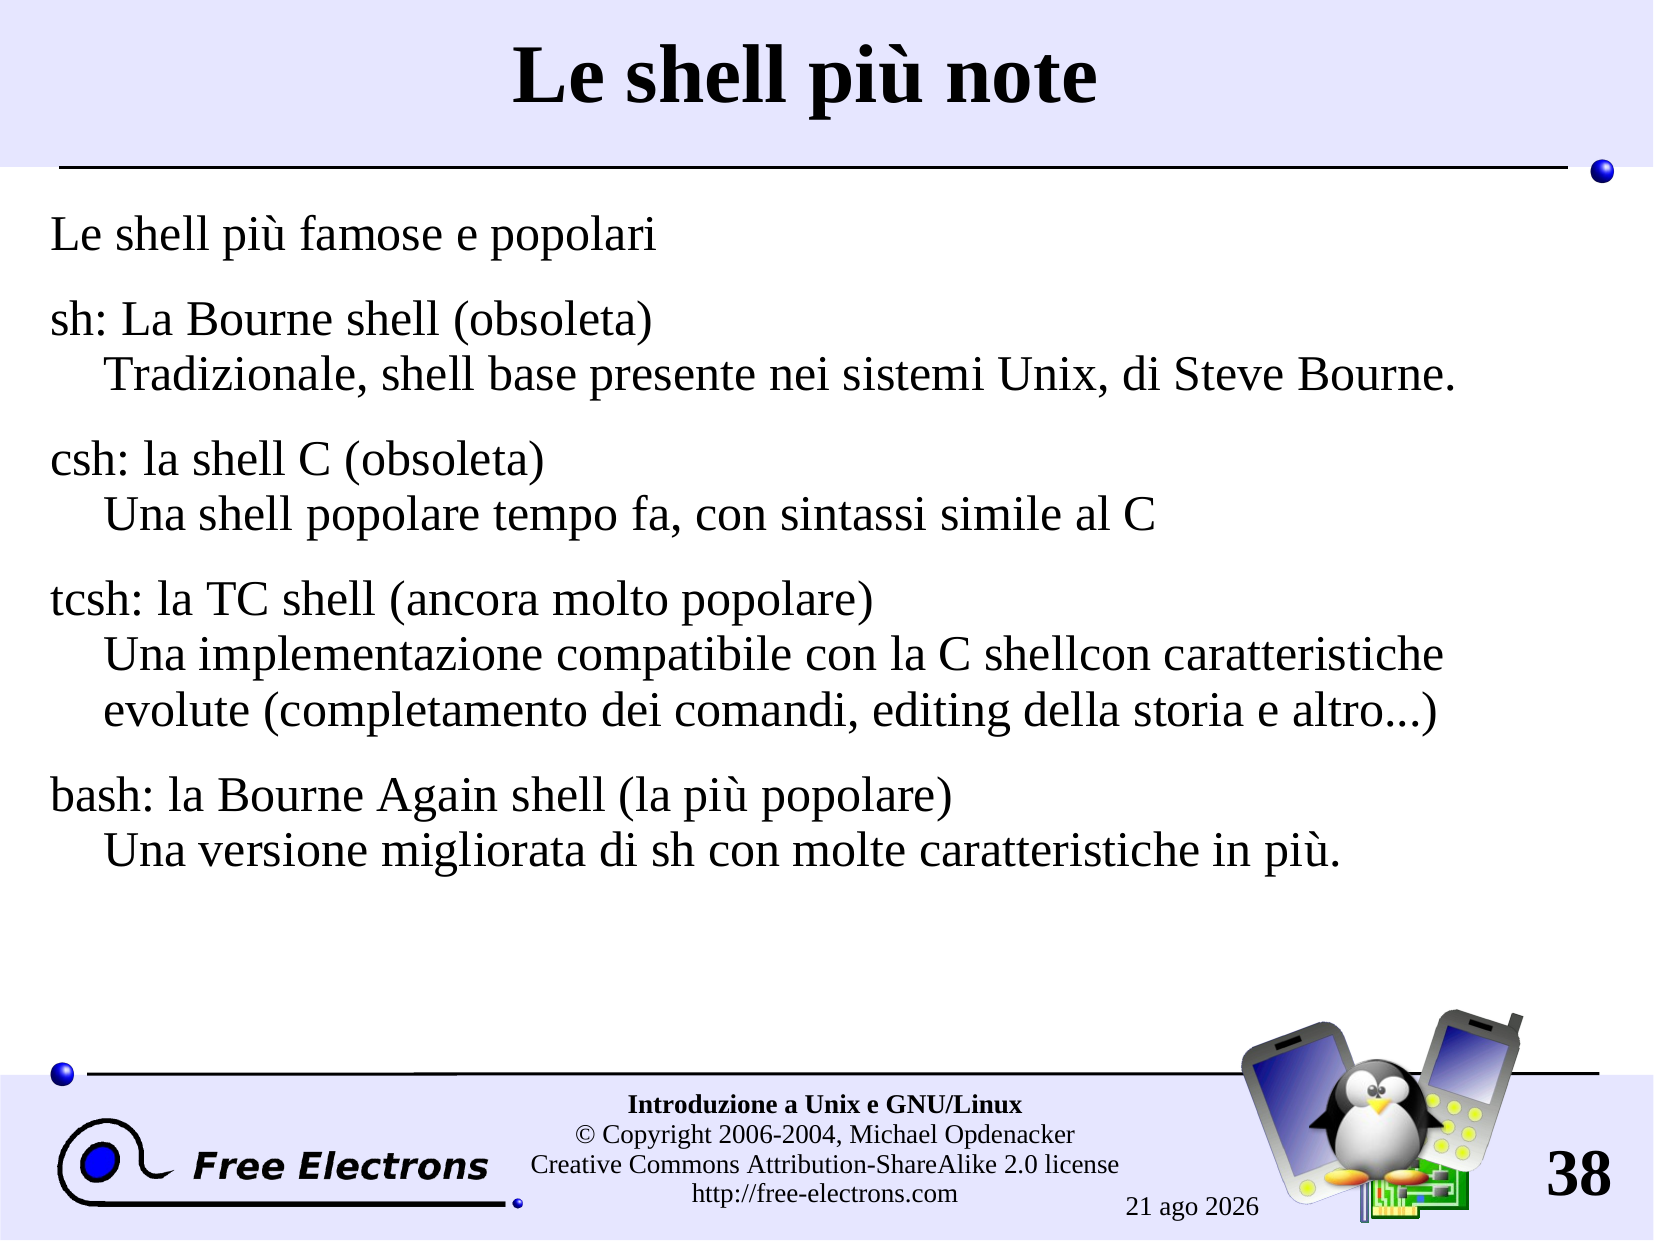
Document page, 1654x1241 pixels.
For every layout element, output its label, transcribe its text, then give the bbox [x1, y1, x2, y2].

list Le shell più famose e popolari sh: La Bourne shell (obsoleta) Tradizionale, shell base presente nei sistemi Unix, di Steve Bourne. csh: la shell C (obsoleta) Una shell popolare tempo fa, con sintassi simile al C tcsh: la TC shell (ancora molto popolare) Una implementazione compatibile con la C shellcon caratteristiche evolute (completamento dei comandi, editing della storia e altro...) bash: la Bourne Again shell (la più popolare) Una versione migliorata di sh con molte caratteristiche in più. [32, 206, 1555, 1092]
title Le shell più note [60, 20, 1551, 130]
picture [50, 1107, 527, 1216]
picture [1241, 1092, 1513, 1241]
